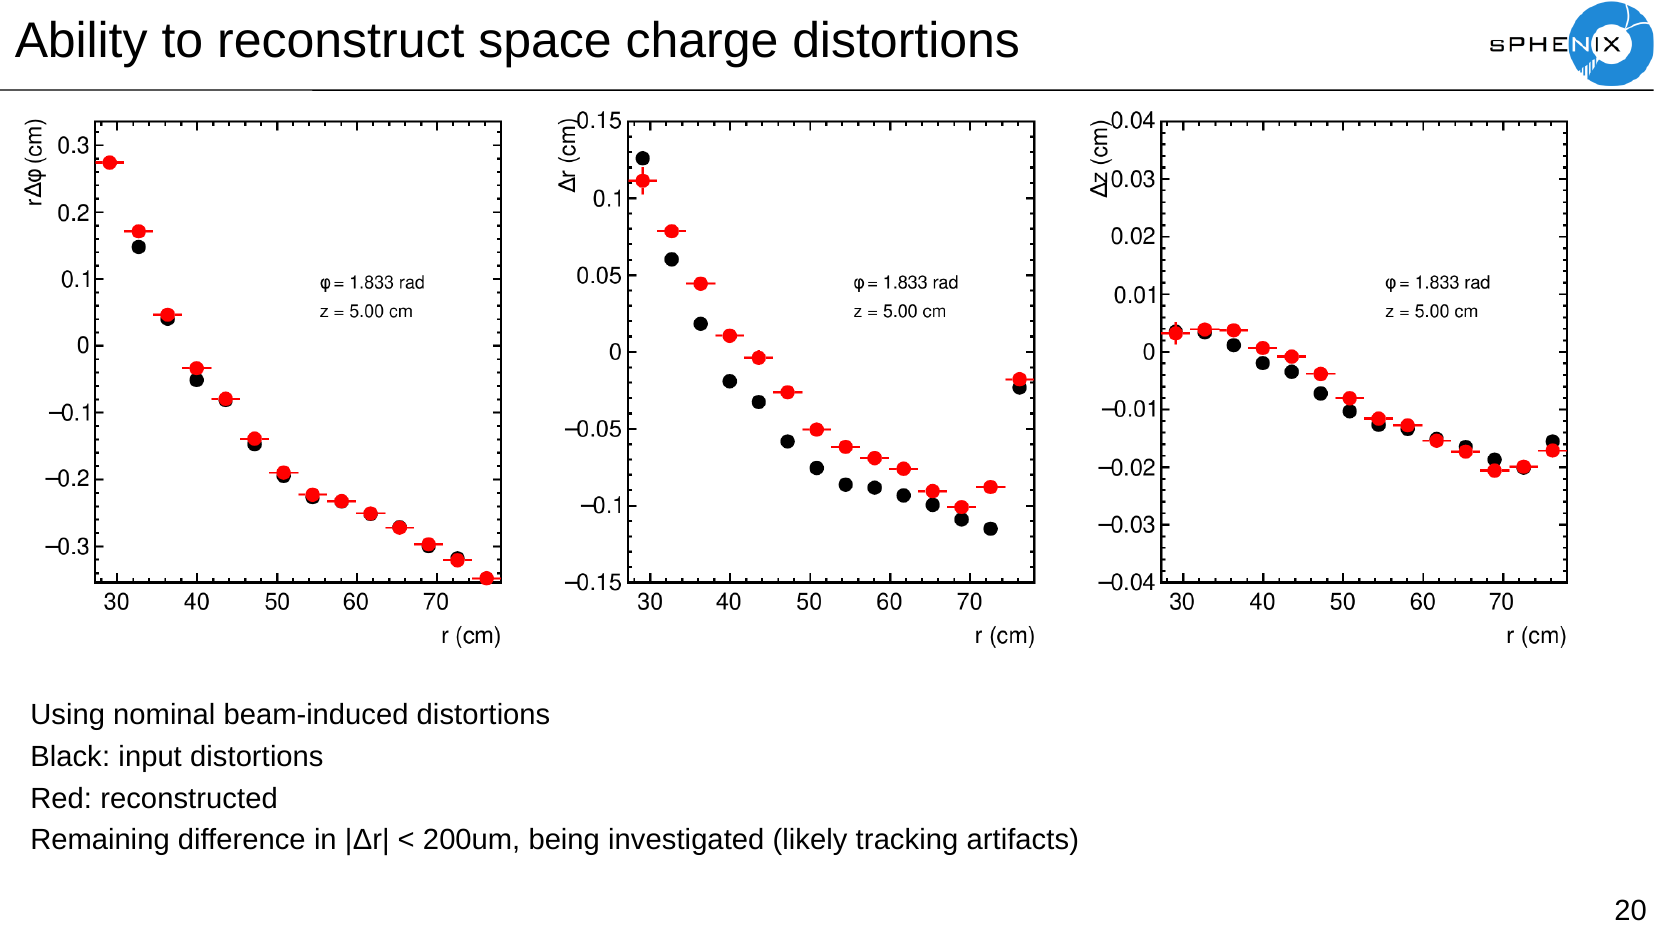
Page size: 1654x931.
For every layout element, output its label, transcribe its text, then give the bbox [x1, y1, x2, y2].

text_box Ability to reconstruct space charge distortions [0, 0, 1654, 87]
text_box Using nominal beam-induced distortions Black: input distortions Red: reconstructed Remaining difference in |Δr| < 200um, being investigated (likely tracking artifacts) [15, 690, 1096, 864]
picture [10, 99, 1583, 651]
